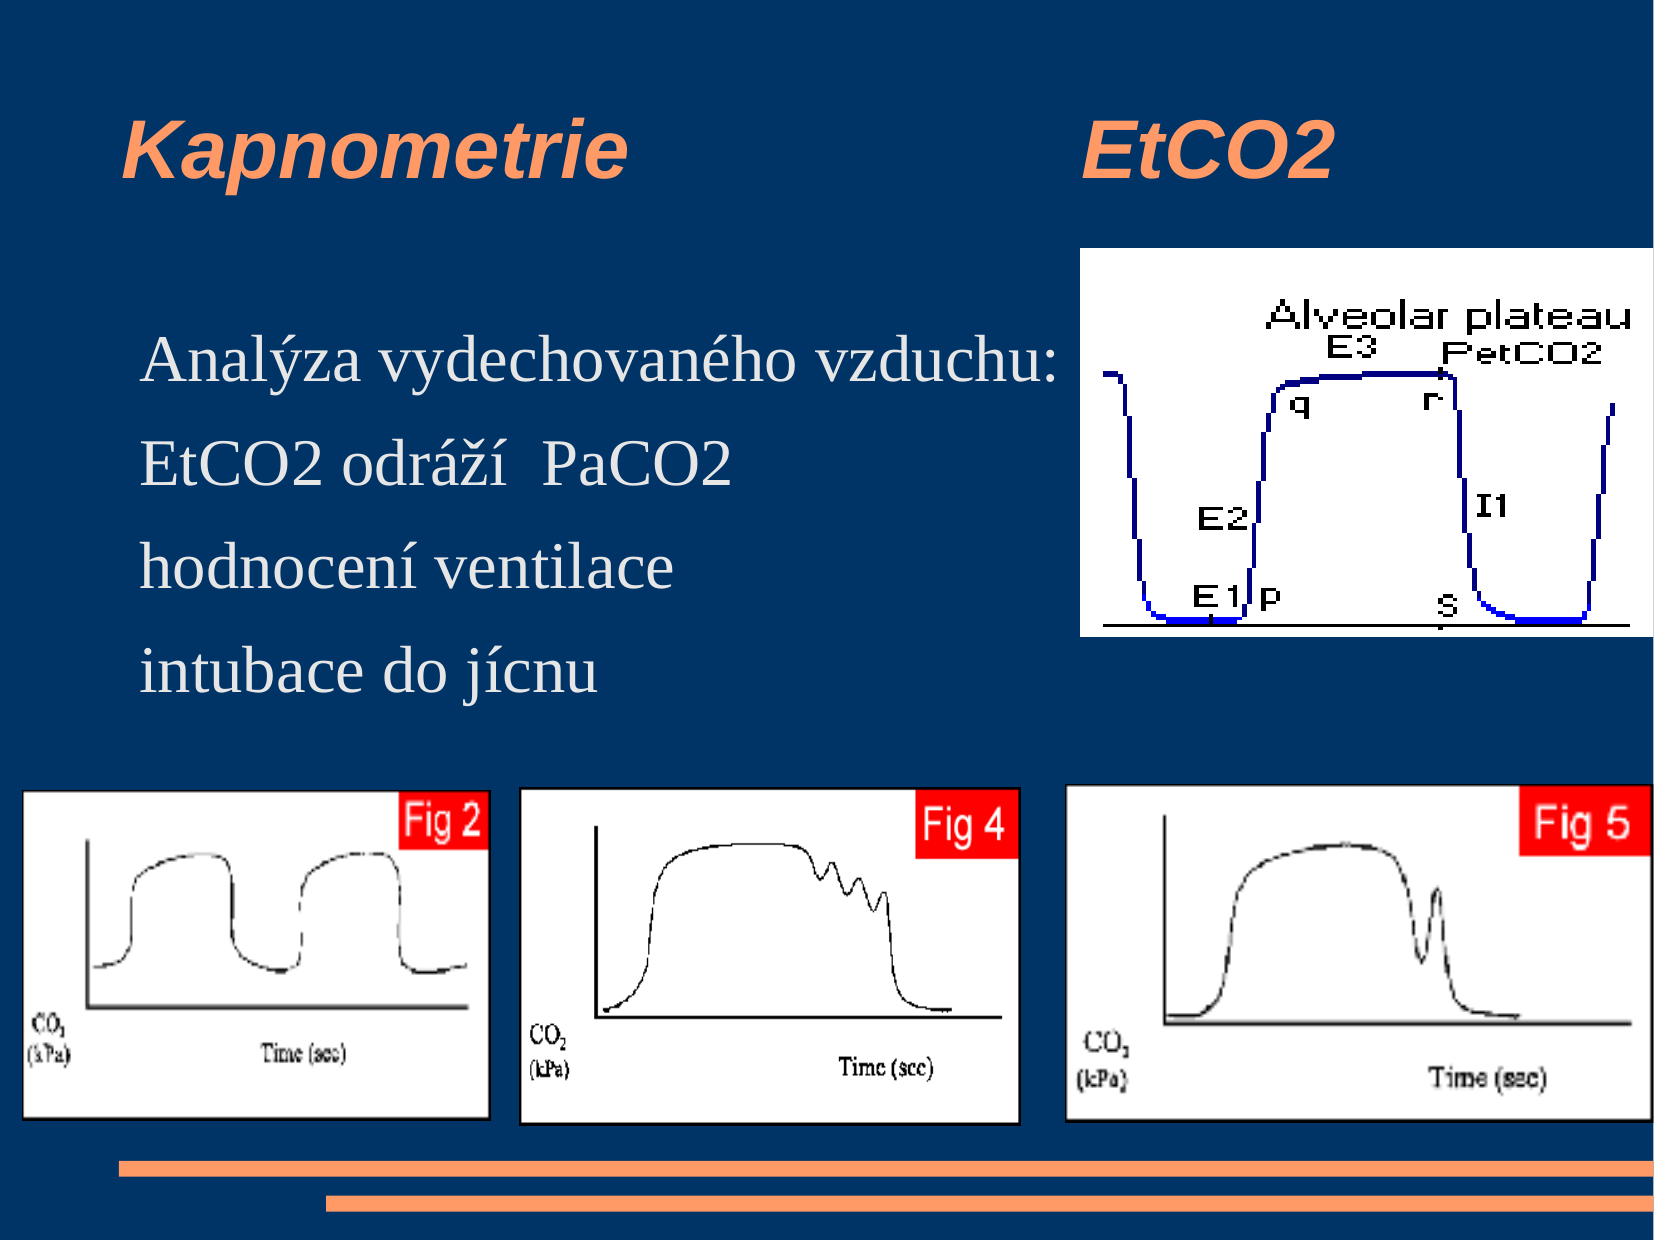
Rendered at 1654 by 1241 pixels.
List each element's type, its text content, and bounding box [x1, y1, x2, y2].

picture [22, 790, 491, 1121]
title Kapnometrie EtCO2 [121, 46, 1534, 254]
picture [1065, 784, 1654, 1123]
picture [519, 787, 1021, 1126]
picture [1080, 248, 1654, 637]
list Analýza vydechovaného vzduchu: EtCO2 odráží PaCO2 hodnocení ventilace intubace do jícnu [121, 322, 1097, 1132]
